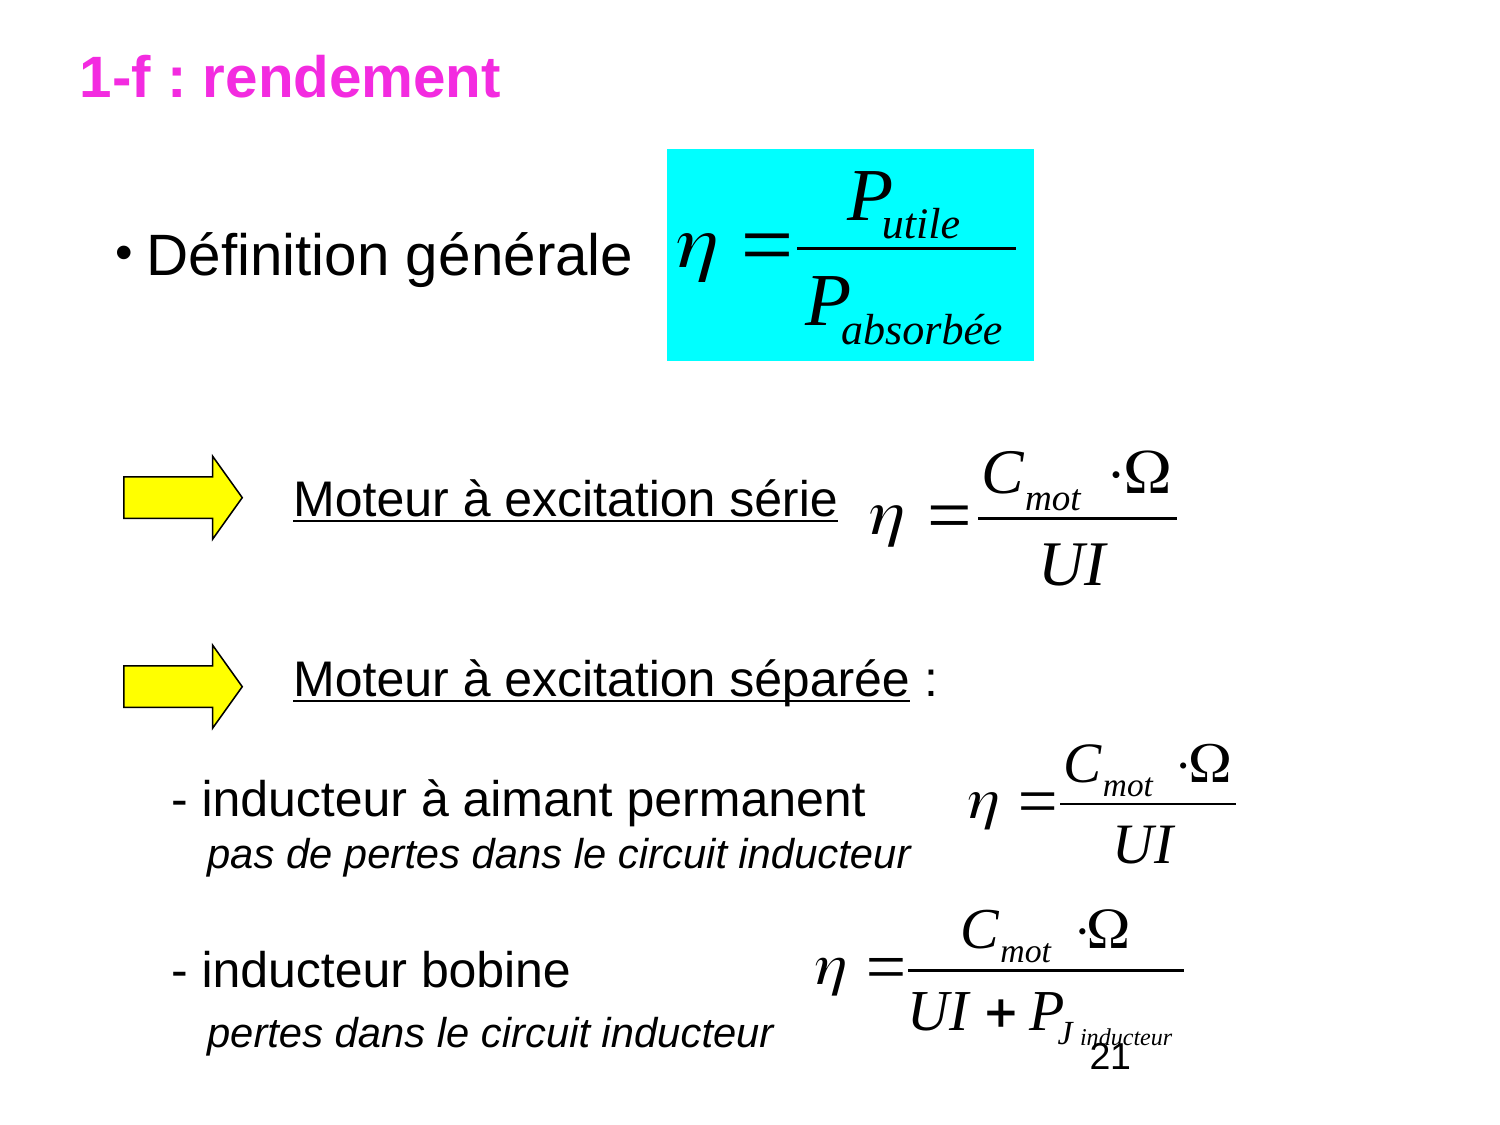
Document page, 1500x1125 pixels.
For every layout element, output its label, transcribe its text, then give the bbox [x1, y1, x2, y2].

text_box [123, 645, 243, 729]
text_box Définition générale Moteur à excitation série Moteur à excitation séparée : - inducteur à aimant permanent pas de pertes dans le circuit inducteur - inducteur bobine pertes dans le circuit inducteur [100, 209, 954, 1125]
chart [809, 893, 1196, 1058]
chart [667, 148, 1034, 362]
chart [962, 727, 1249, 876]
text_box 1-f : rendement [64, 31, 1081, 117]
text_box [123, 456, 243, 540]
chart [862, 434, 1188, 599]
